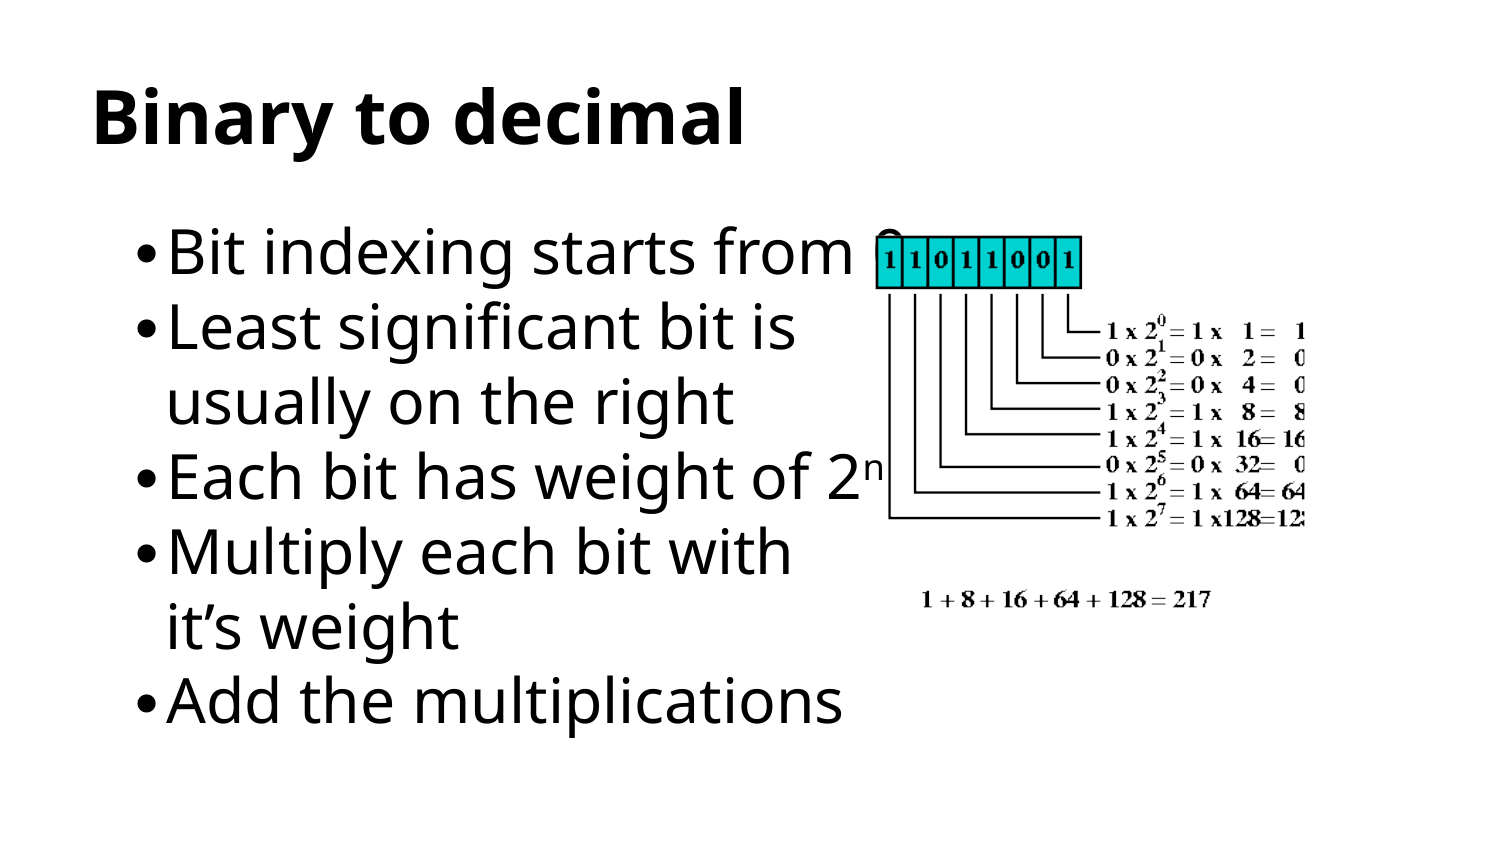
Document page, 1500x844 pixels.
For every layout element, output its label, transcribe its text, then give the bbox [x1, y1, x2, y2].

picture [860, 220, 1319, 622]
list Bit indexing starts from 0 Least significant bit is usually on the right Each bit has weight of 2n Multiply each bit with it’s weight Add the multiplications [75, 196, 1425, 808]
title Binary to decimal [75, 33, 1425, 175]
